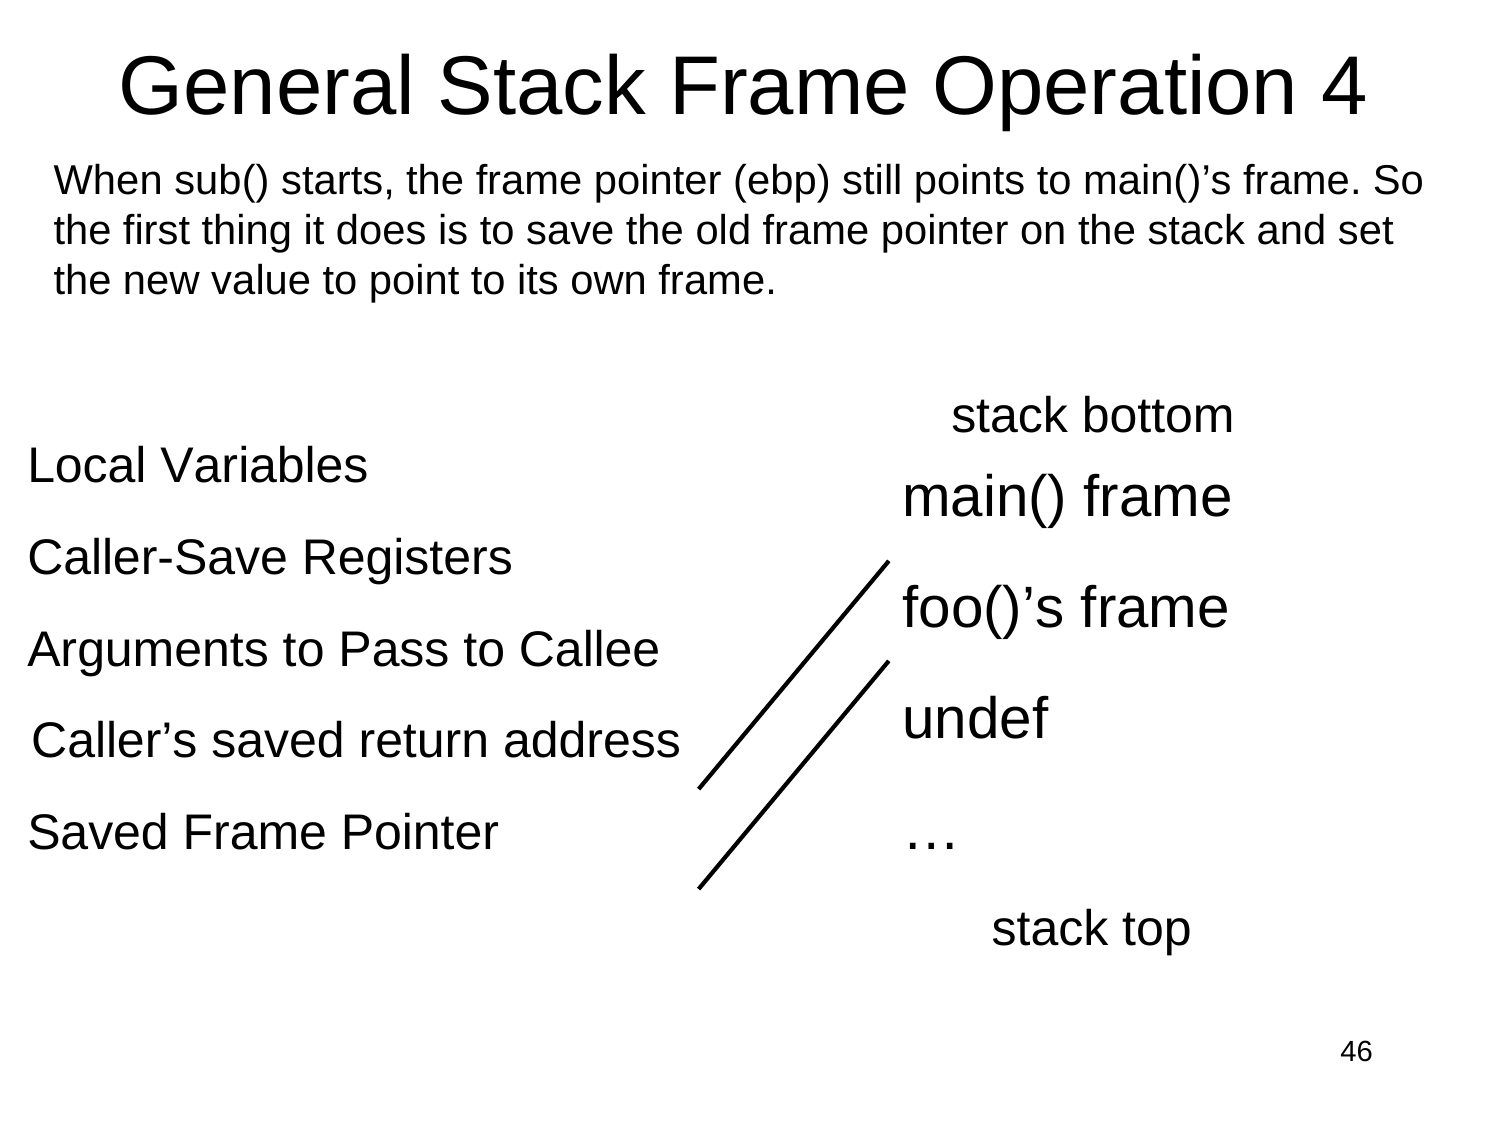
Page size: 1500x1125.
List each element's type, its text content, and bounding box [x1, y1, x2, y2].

table_cell foo()’s frame [887, 561, 1313, 672]
table_header main() frame [887, 450, 1313, 561]
text_box stack top [976, 887, 1207, 963]
title General Stack Frame Operation 4 [75, 0, 1413, 144]
table_cell undef [887, 672, 1313, 783]
table_cell Arguments to Pass to Callee [13, 608, 700, 700]
text_box stack bottom [936, 374, 1250, 451]
table_header Local Variables [13, 425, 700, 517]
table_cell Caller-Save Registers [13, 517, 700, 608]
table_cell Saved Frame Pointer [13, 792, 700, 883]
text_box <number> [1074, 1025, 1388, 1101]
table_cell … [887, 783, 1313, 894]
table_cell Caller’s saved return address [13, 700, 700, 792]
text_box When sub() starts, the frame pointer (ebp) still points to main()’s frame. So the first thing it does is to save the old frame pointer on the stack and set the new value to point to its own frame. [38, 144, 1445, 340]
